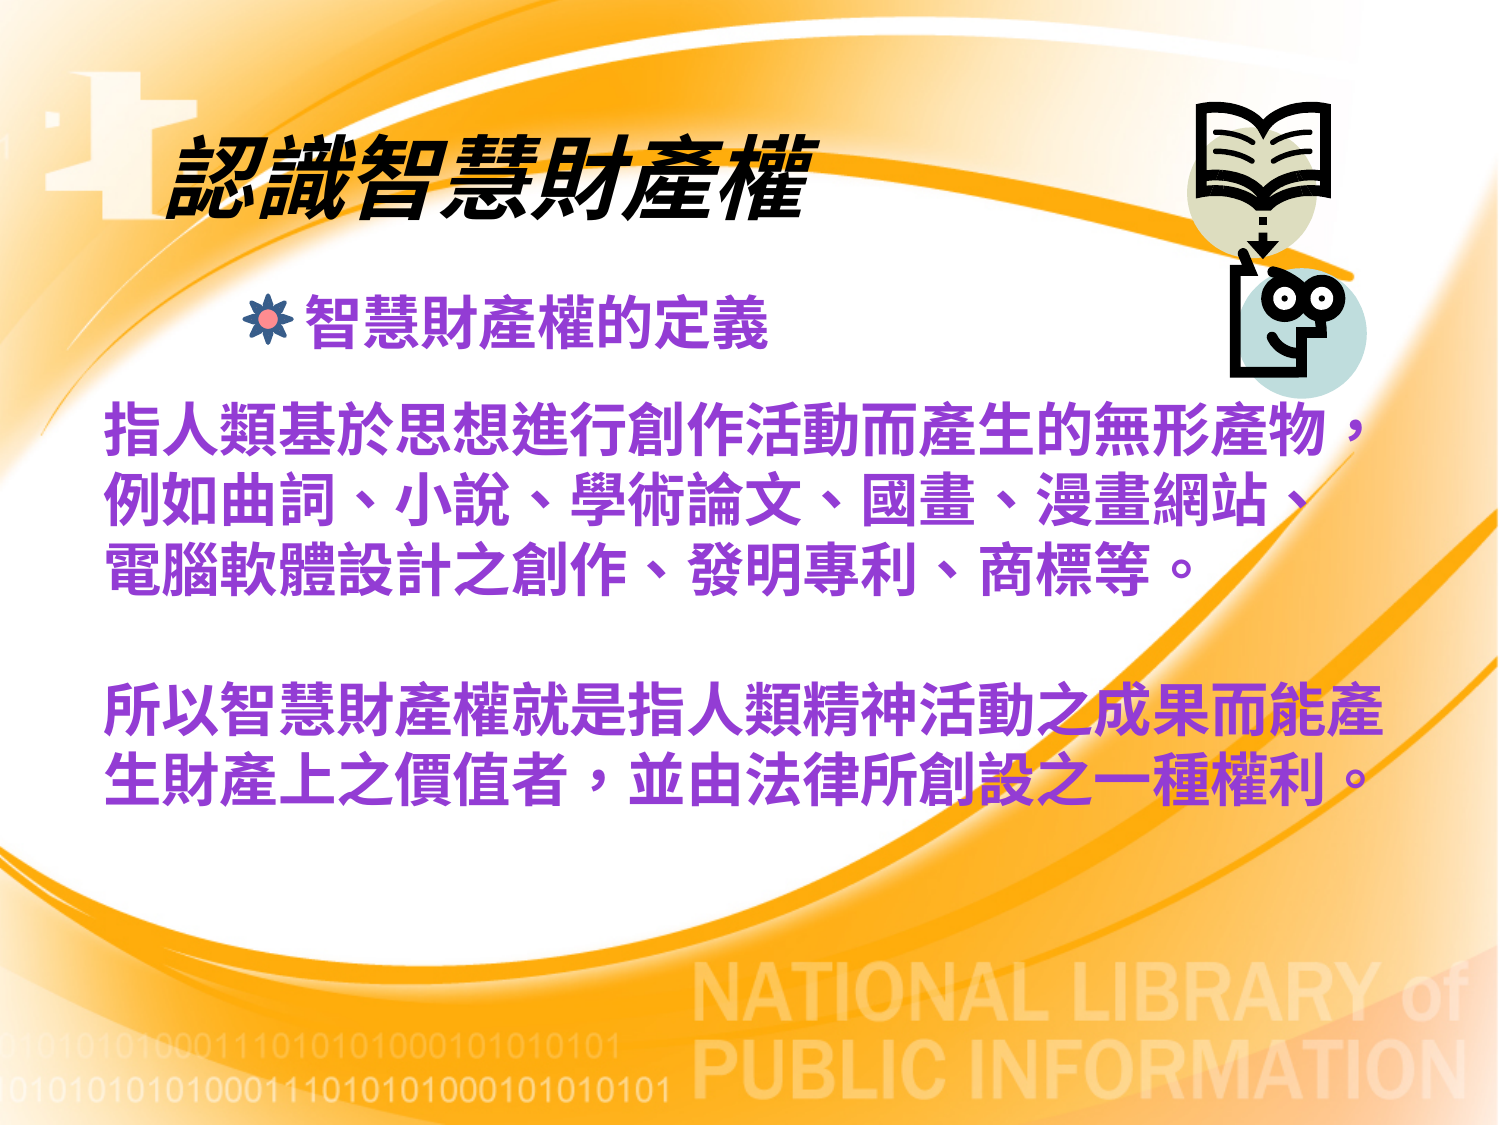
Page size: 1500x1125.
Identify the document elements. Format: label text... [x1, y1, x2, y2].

text_box [275, 326, 285, 336]
text_box [244, 315, 254, 323]
text_box [251, 302, 285, 331]
text_box [264, 295, 272, 306]
text_box [251, 326, 261, 336]
text_box 所以智慧財產權就是指人類精神活動之成果而能產 生財產上之價值者，並由法律所創設之一種權利。 [88, 666, 1435, 891]
picture [1187, 101, 1367, 399]
text_box [282, 315, 292, 323]
title 認識智慧財產權 [147, 113, 892, 220]
text_box 指人類基於思想進行創作活動而產生的無形產物，例如曲詞、小說、學術論文、國畫、漫畫網站、 電腦軟體設計之創作、發明專利、商標等。 [89, 385, 1388, 610]
text_box [264, 333, 272, 343]
text_box 智慧財產權的定義 [289, 279, 809, 364]
